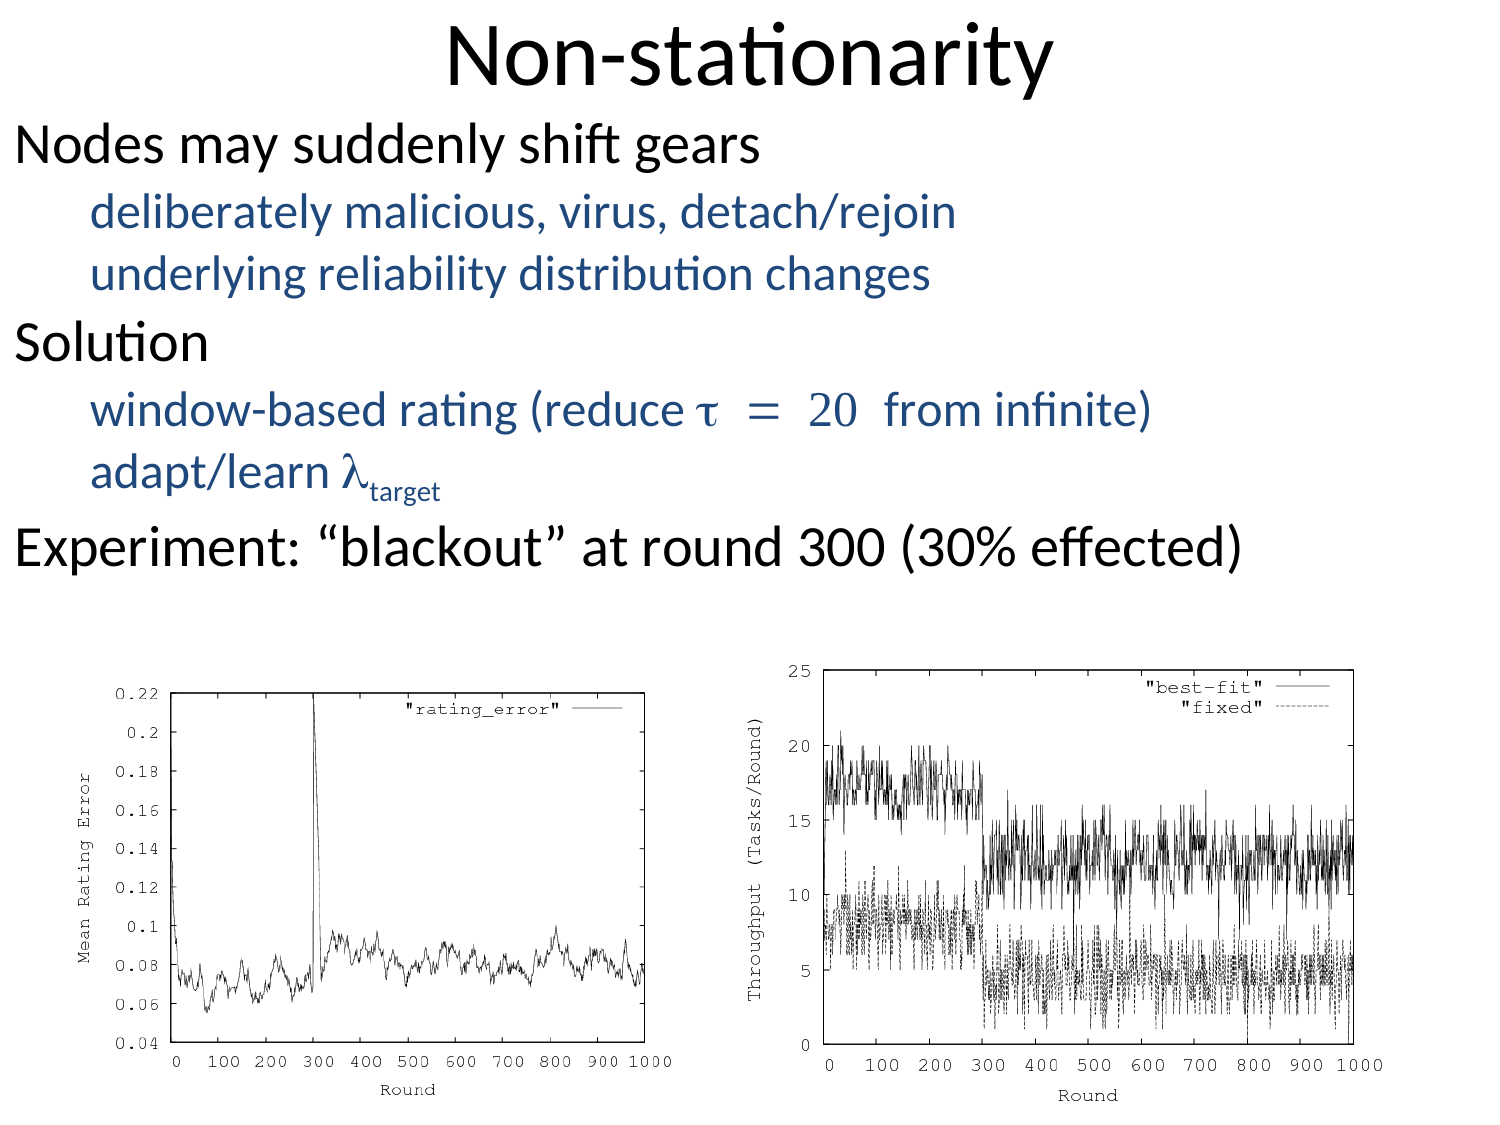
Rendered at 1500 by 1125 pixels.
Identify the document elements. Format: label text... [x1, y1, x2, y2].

picture [725, 647, 1388, 1125]
picture [62, 661, 679, 1125]
list Nodes may suddenly shift gears deliberately malicious, virus, detach/rejoin underlying reliability distribution changes Solution window-based rating (reduce from infinite) adapt/learn target Experiment: “blackout” at round 300 (30% effected) [0, 112, 1500, 776]
title Non-stationarity [112, 0, 1388, 112]
